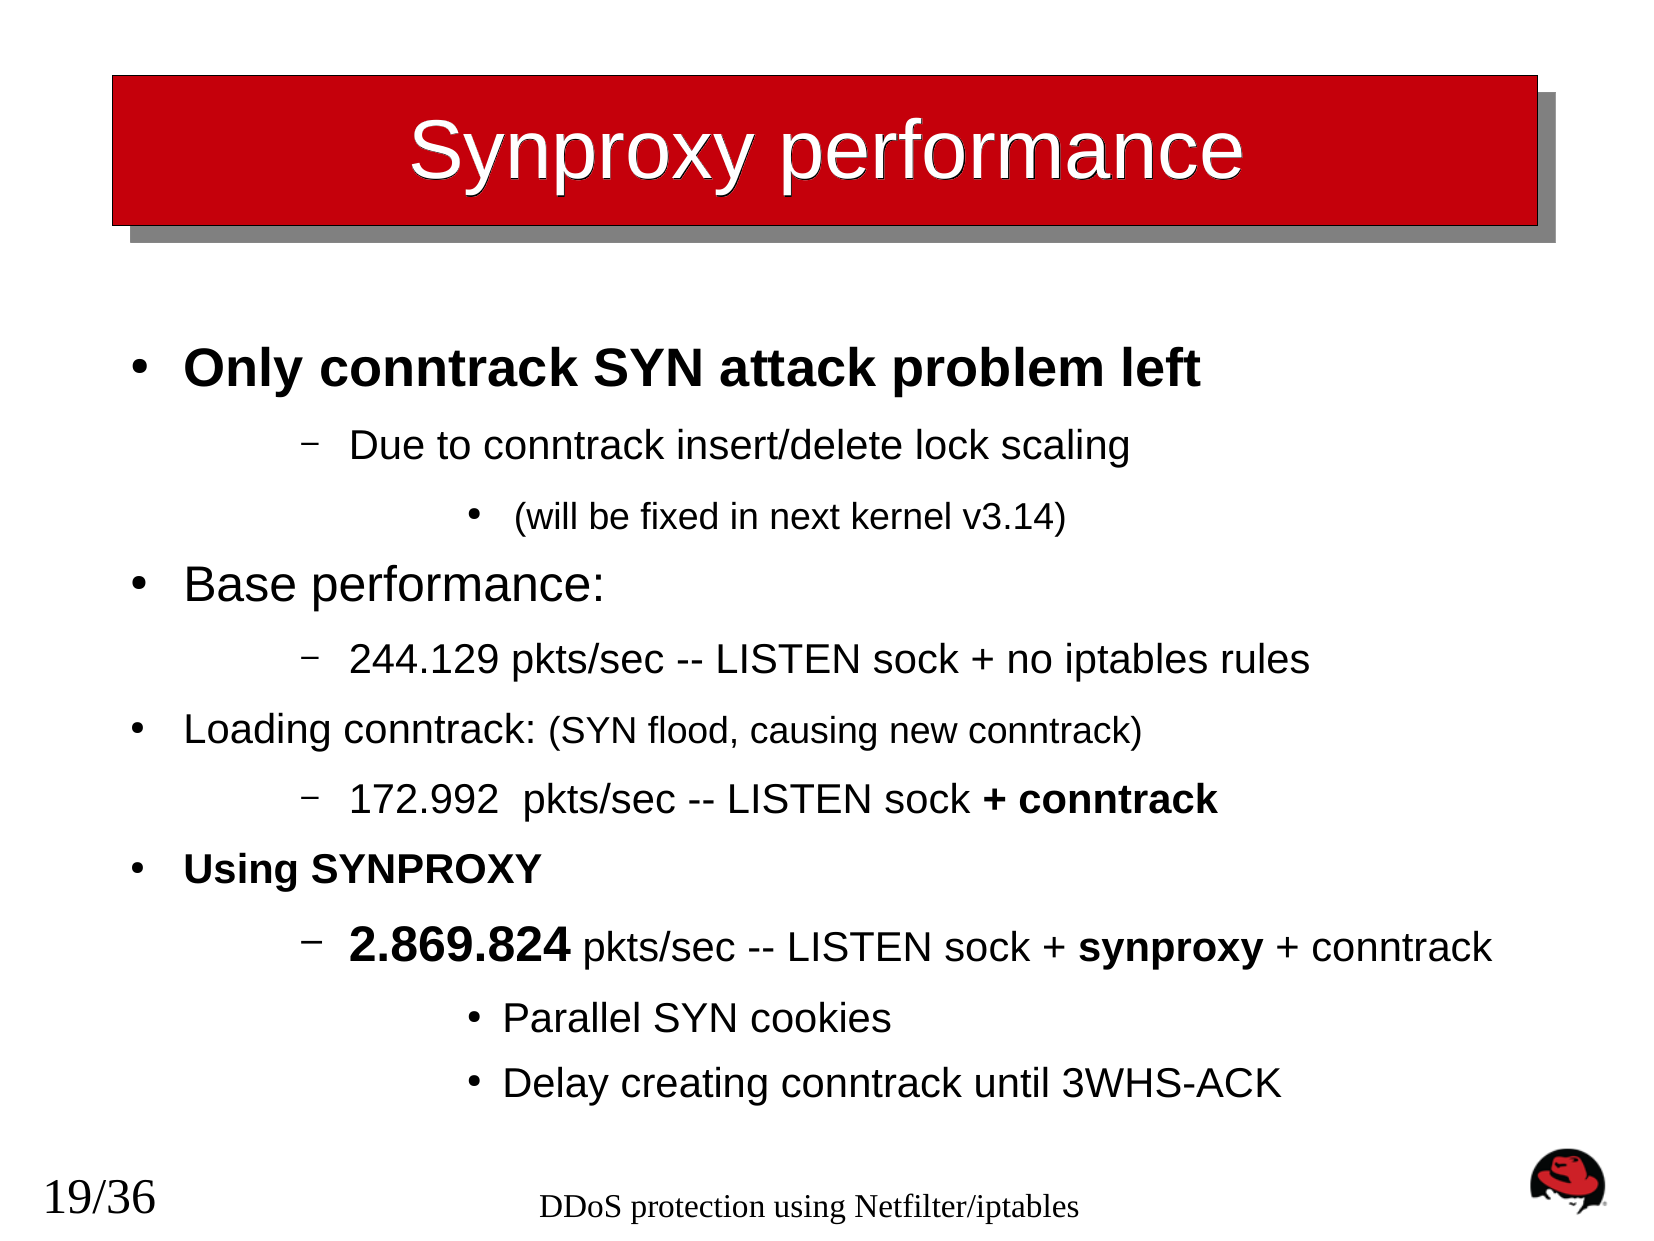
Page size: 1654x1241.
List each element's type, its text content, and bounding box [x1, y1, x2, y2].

title Synproxy performance [116, 75, 1538, 226]
list Only conntrack SYN attack problem left Due to conntrack insert/delete lock scaling (will be fixed in next kernel v3.14) Base performance: 244.129 pkts/sec -- LISTEN sock + no iptables rules Loading conntrack: (SYN flood, causing new conntrack) 172.992 pkts/sec -- LISTEN sock + conntrack Using SYNPROXY 2.869.824 pkts/sec -- LISTEN sock + synproxy + conntrack Parallel SYN cookies Delay creating conntrack until 3WHS-ACK [112, 337, 1538, 1126]
picture [1529, 1146, 1613, 1224]
